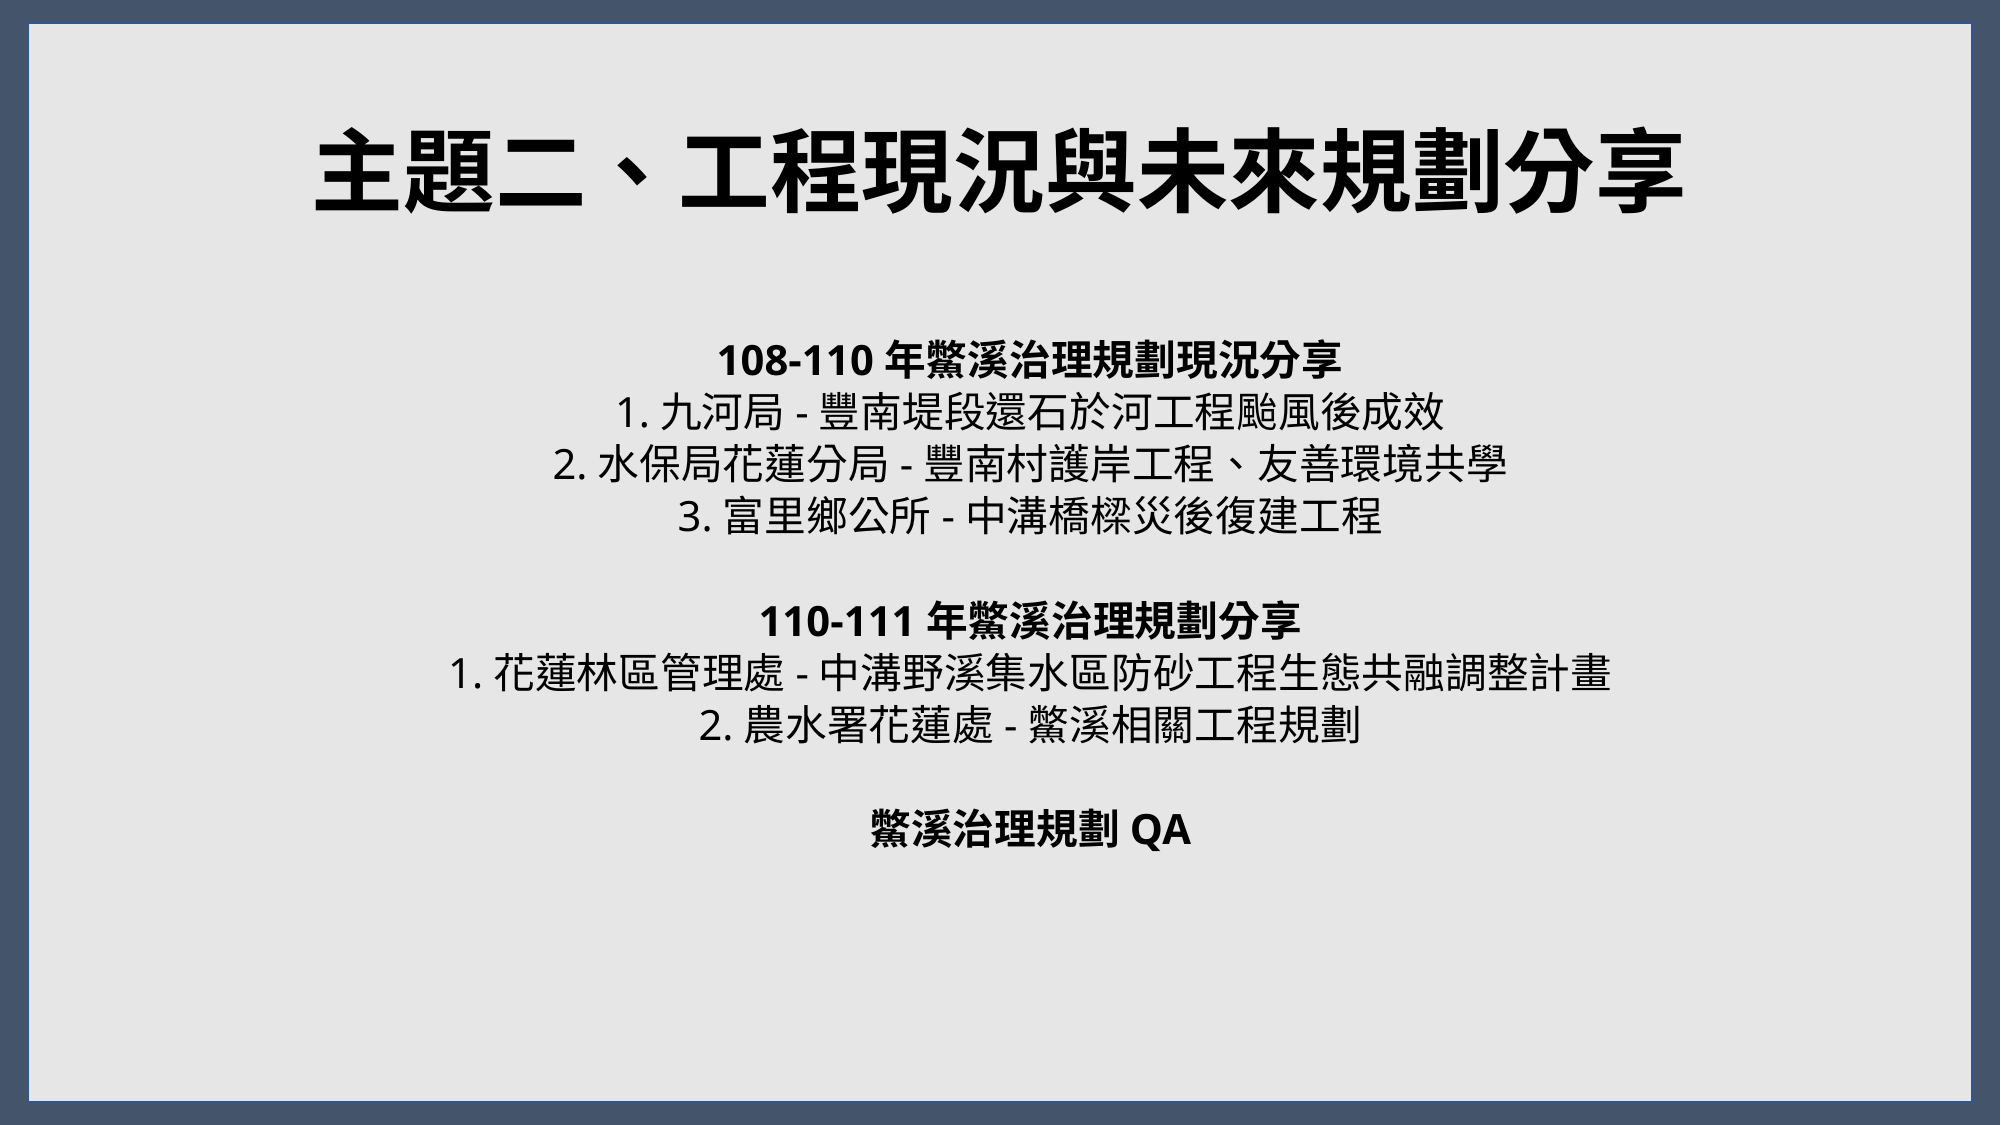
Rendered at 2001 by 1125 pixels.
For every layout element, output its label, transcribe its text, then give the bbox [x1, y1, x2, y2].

text_box [27, 22, 1972, 1102]
title 主題二、工程現況與未來規劃分享 [137, 59, 1863, 278]
text_box 108-110年鱉溪治理規劃現況分享 1.九河局-豐南堤段還石於河工程颱風後成效 2.水保局花蓮分局-豐南村護岸工程、友善環境共學 3.富里鄉公所-中溝橋樑災後復建工程 110-111年鱉溪治理規劃分享 1.花蓮林區管理處-中溝野溪集水區防砂工程生態共融調整計畫 2.農水署花蓮處-鱉溪相關工程規劃 鱉溪治理規劃QA [420, 324, 1640, 911]
